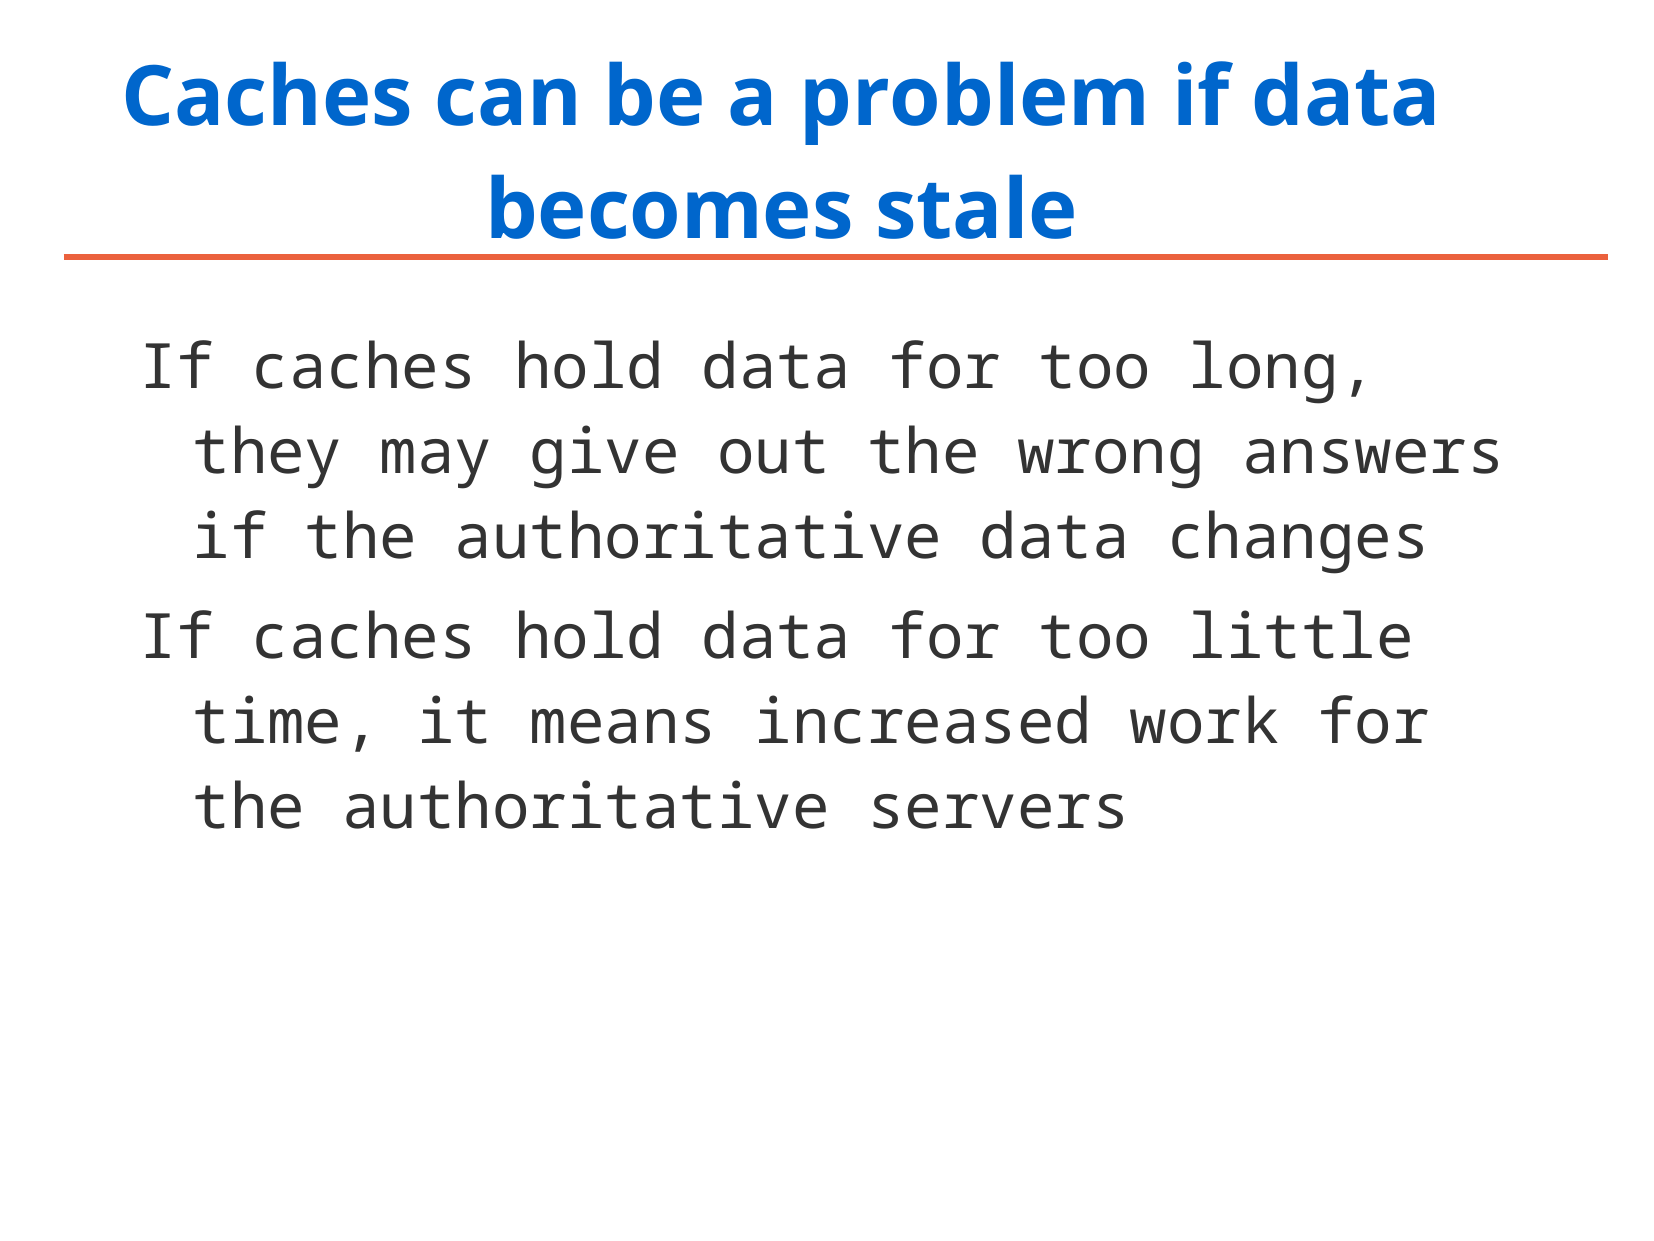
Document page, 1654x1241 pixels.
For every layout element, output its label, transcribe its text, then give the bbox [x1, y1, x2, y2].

title Caches can be a problem if data becomes stale [121, 46, 1534, 254]
list If caches hold data for too long, they may give out the wrong answers if the authoritative data changes If caches hold data for too little time, it means increased work for the authoritative servers [121, 322, 1561, 1133]
